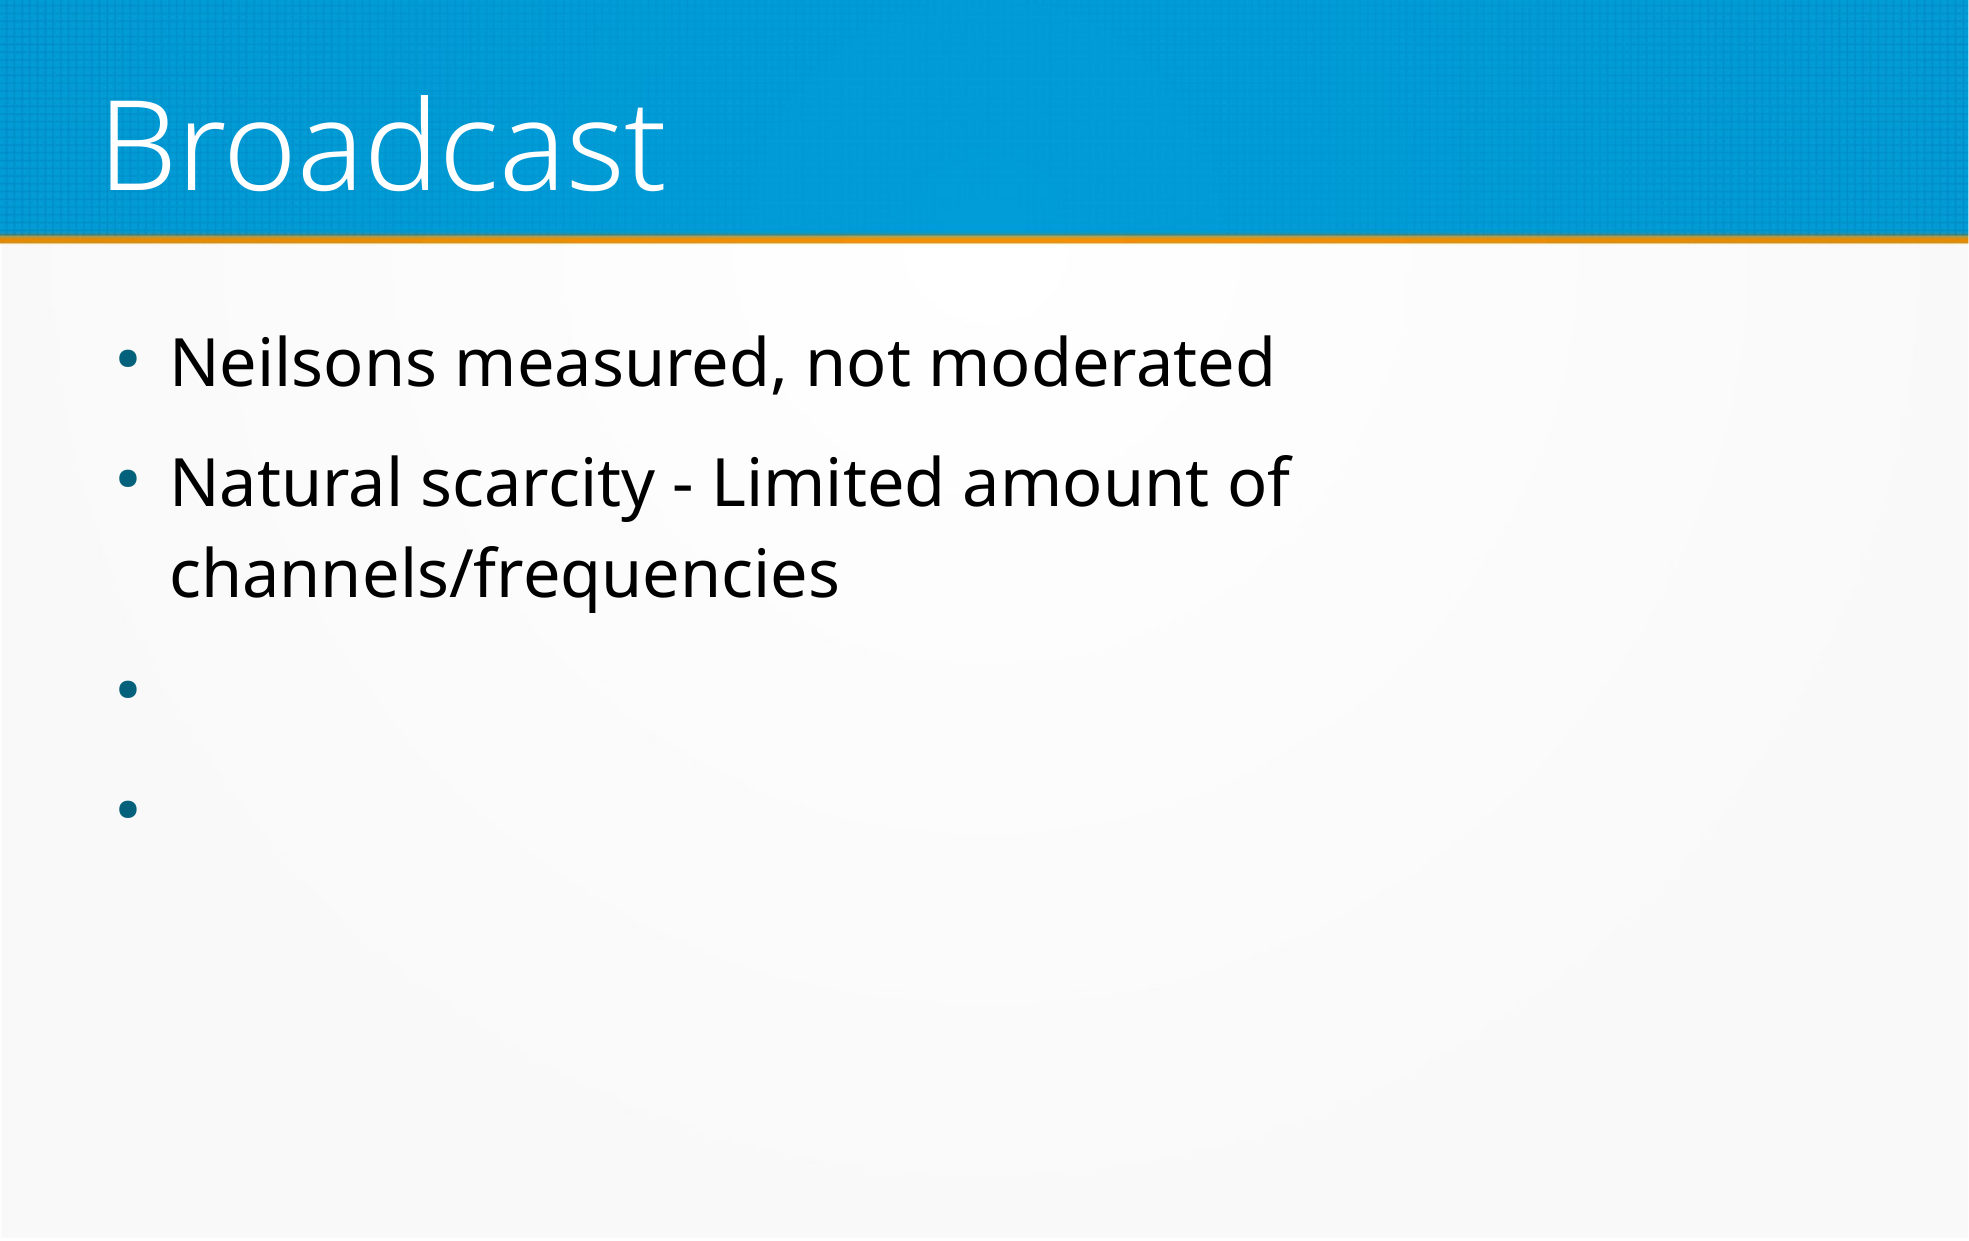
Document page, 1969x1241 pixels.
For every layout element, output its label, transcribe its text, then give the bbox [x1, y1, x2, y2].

picture [0, 233, 1969, 1241]
list Neilsons measured, not moderated Natural scarcity - Limited amount of channels/frequencies [98, 315, 1861, 1081]
title Broadcast [98, 19, 1870, 227]
